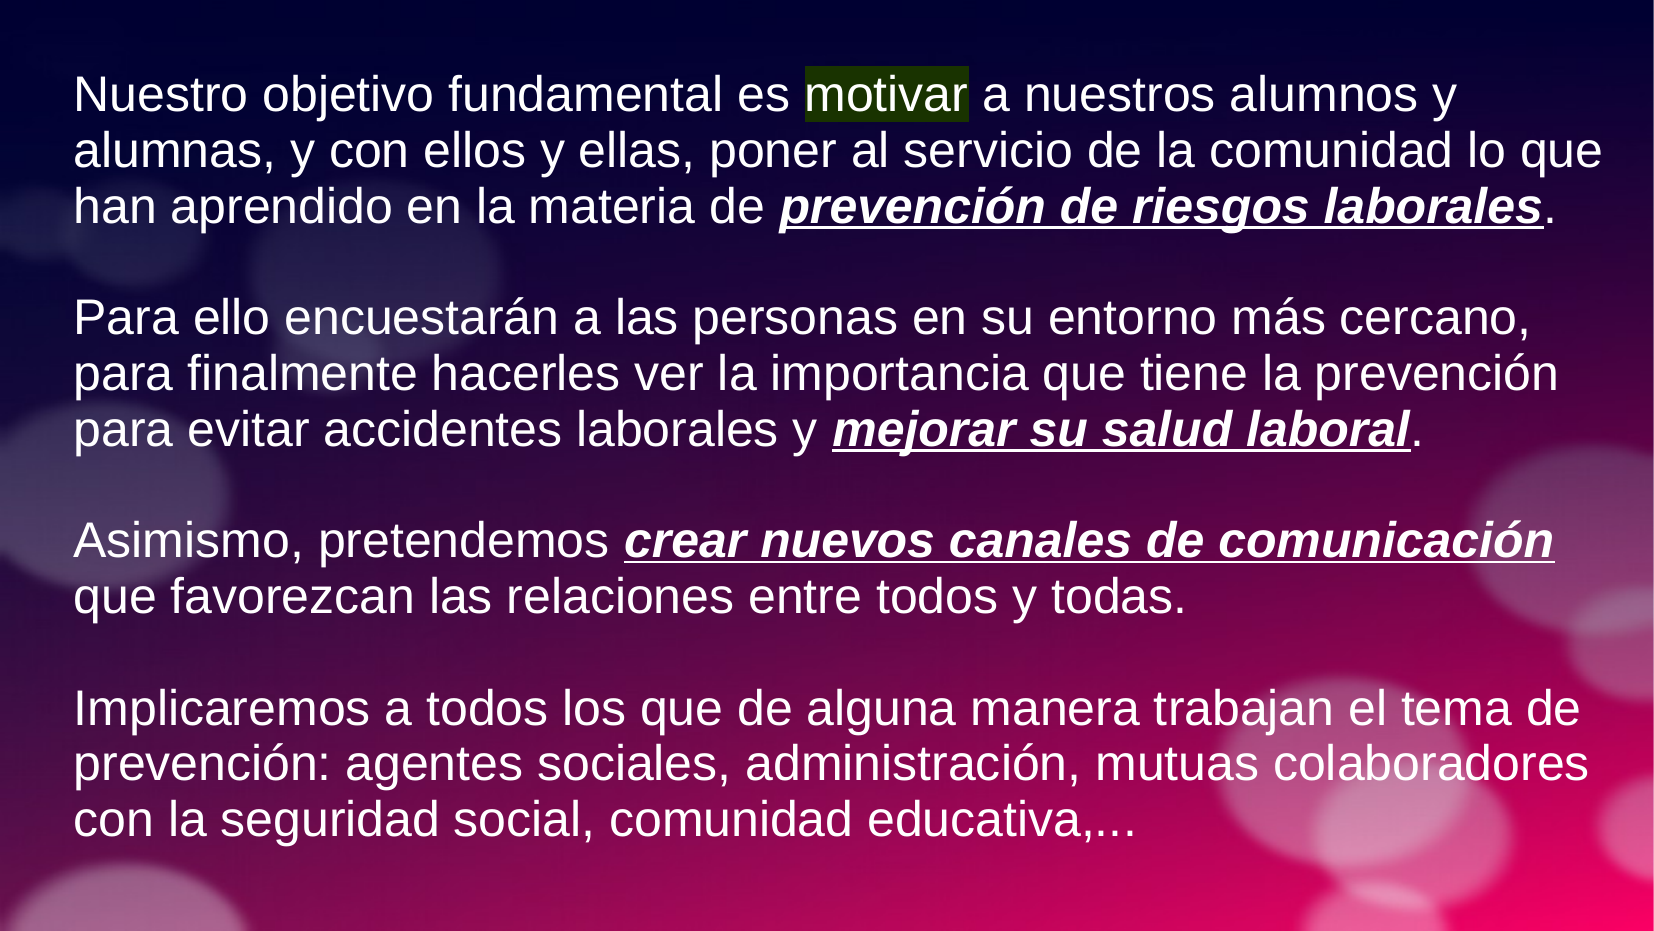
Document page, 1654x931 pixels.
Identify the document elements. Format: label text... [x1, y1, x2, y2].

picture [0, 0, 1654, 931]
text_box Nuestro objetivo fundamental es motivar a nuestros alumnos y alumnas, y con ellos y ellas, poner al servicio de la comunidad lo que han aprendido en la materia de prevención de riesgos laborales. Para ello encuestarán a las personas en su entorno más cercano, para finalmente hacerles ver la importancia que tiene la prevención para evitar accidentes laborales y mejorar su salud laboral. Asimismo, pretendemos crear nuevos canales de comunicación que favorezcan las relaciones entre todos y todas. Implicaremos a todos los que de alguna manera trabajan el tema de prevención: agentes sociales, administración, mutuas colaboradores con la seguridad social, comunidad educativa,... [59, 59, 1642, 898]
